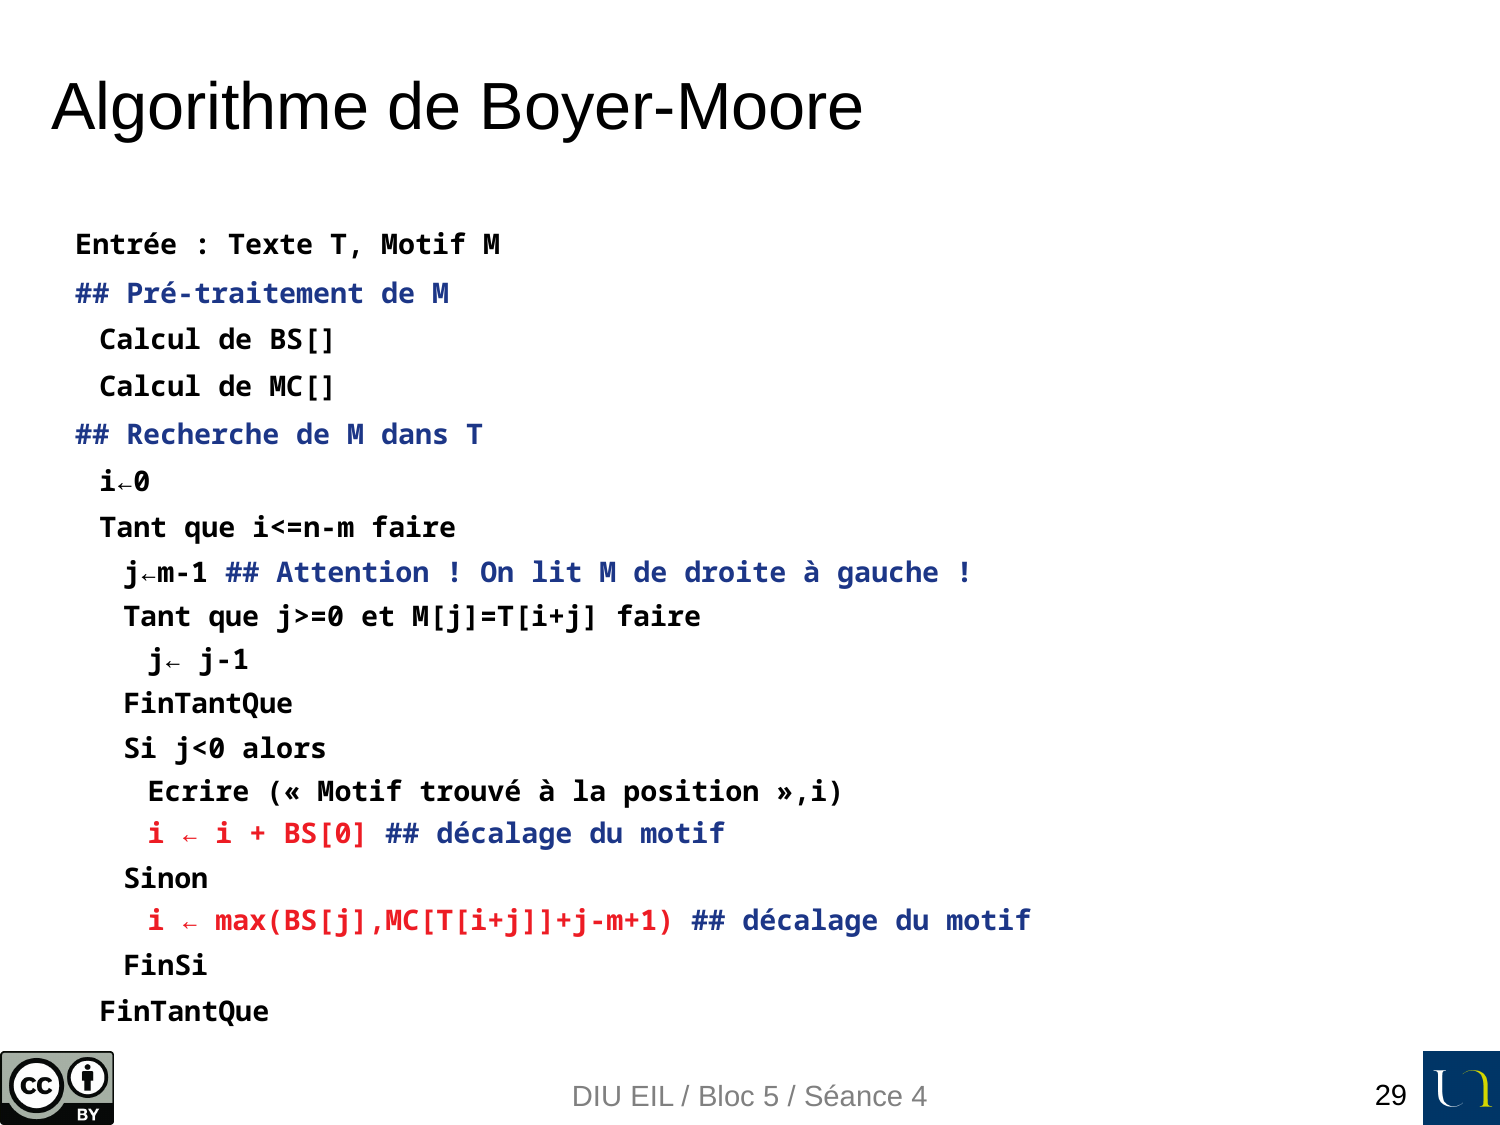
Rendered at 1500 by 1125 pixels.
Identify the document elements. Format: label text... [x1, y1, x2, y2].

picture [1417, 1051, 1500, 1125]
title Algorithme de Boyer-Moore [51, 44, 1449, 170]
picture [0, 1051, 114, 1125]
list Entrée : Texte T, Motif M ## Pré-traitement de M Calcul de BS[] Calcul de MC[] ## Recherche de M dans T i←0 Tant que i<=n-m faire j←m-1 ## Attention ! On lit M de droite à gauche ! Tant que j>=0 et M[j]=T[i+j] faire j← j-1 FinTantQue Si j<0 alors Ecrire (« Motif trouvé à la position »,i) i ← i + BS[0] ## décalage du motif Sinon i ← max(BS[j],MC[T[i+j]]+j-m+1) ## décalage du motif FinSi FinTantQue [51, 224, 1449, 1052]
